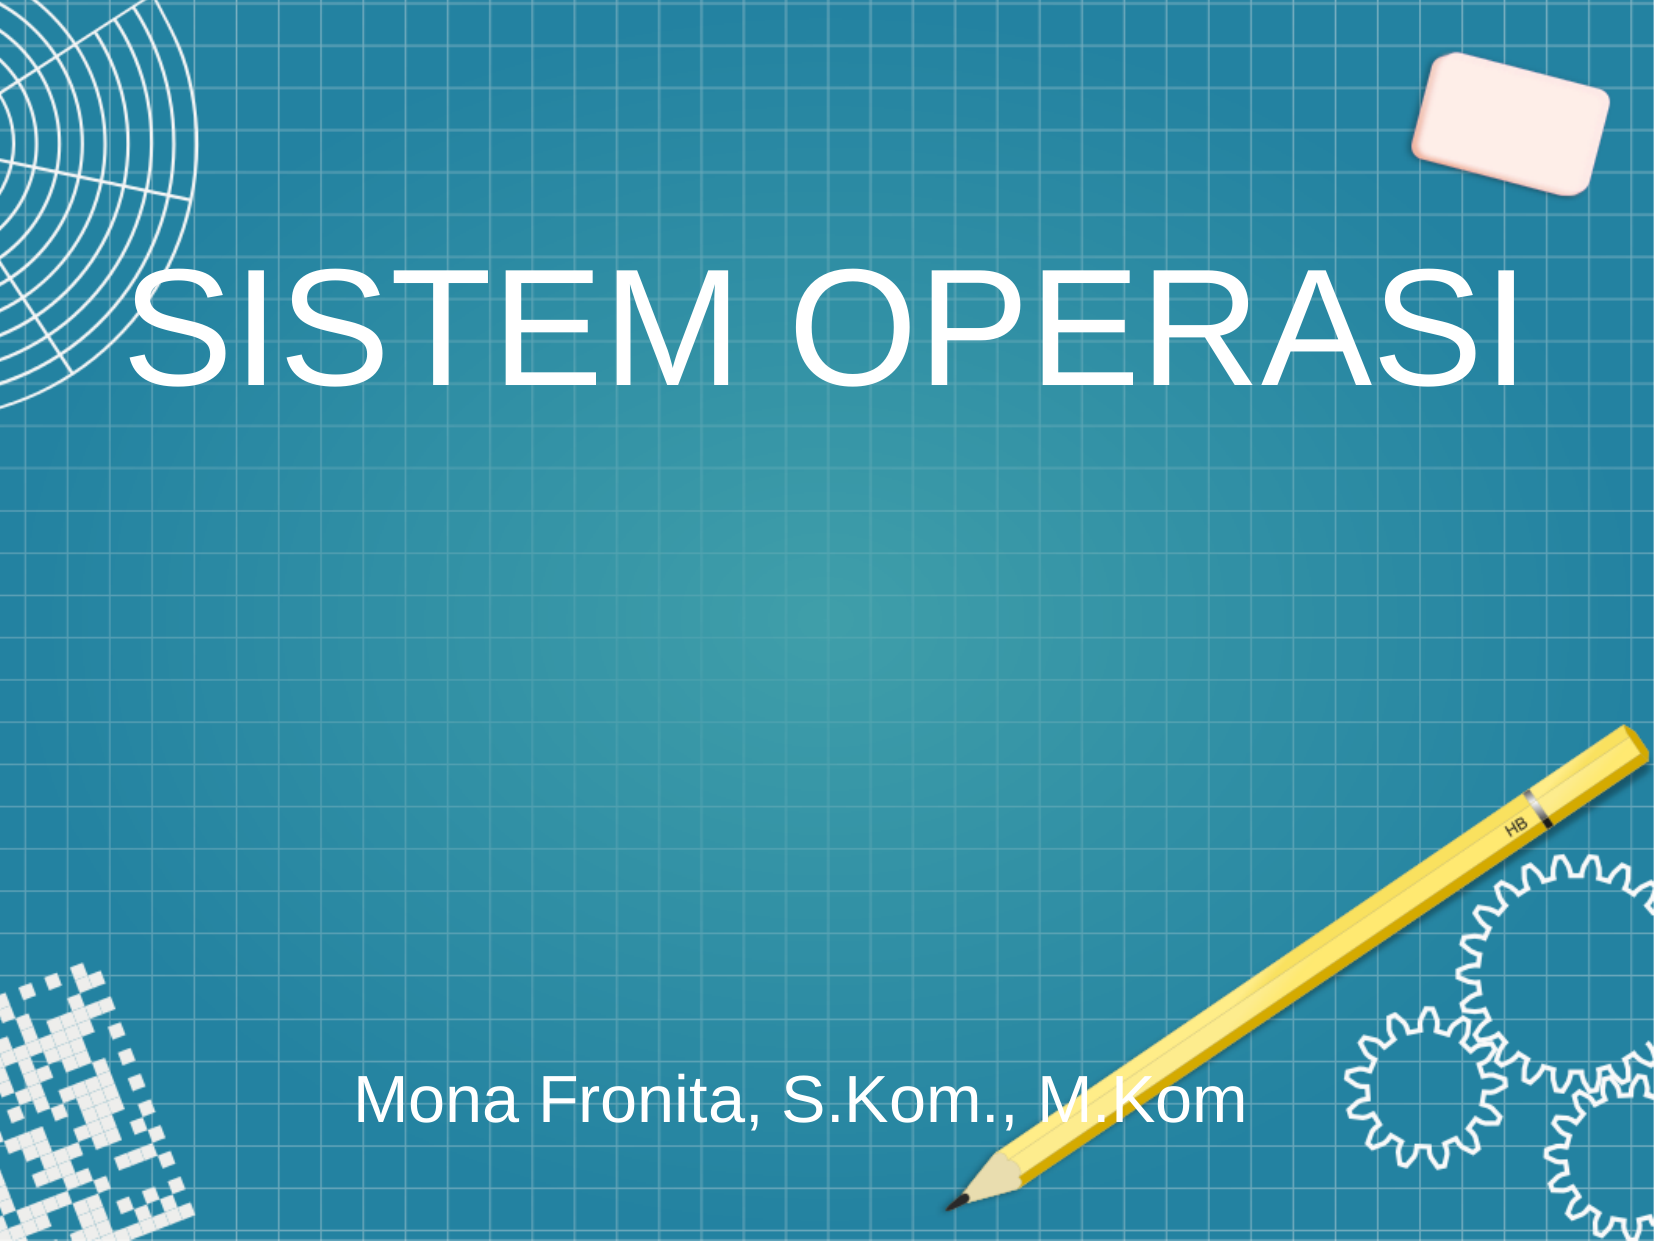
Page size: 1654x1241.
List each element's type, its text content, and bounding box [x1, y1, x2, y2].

title SISTEM OPERASI [82, 177, 1571, 461]
subtitle Mona Fronita, S.Kom., M.Kom [56, 795, 1546, 1241]
